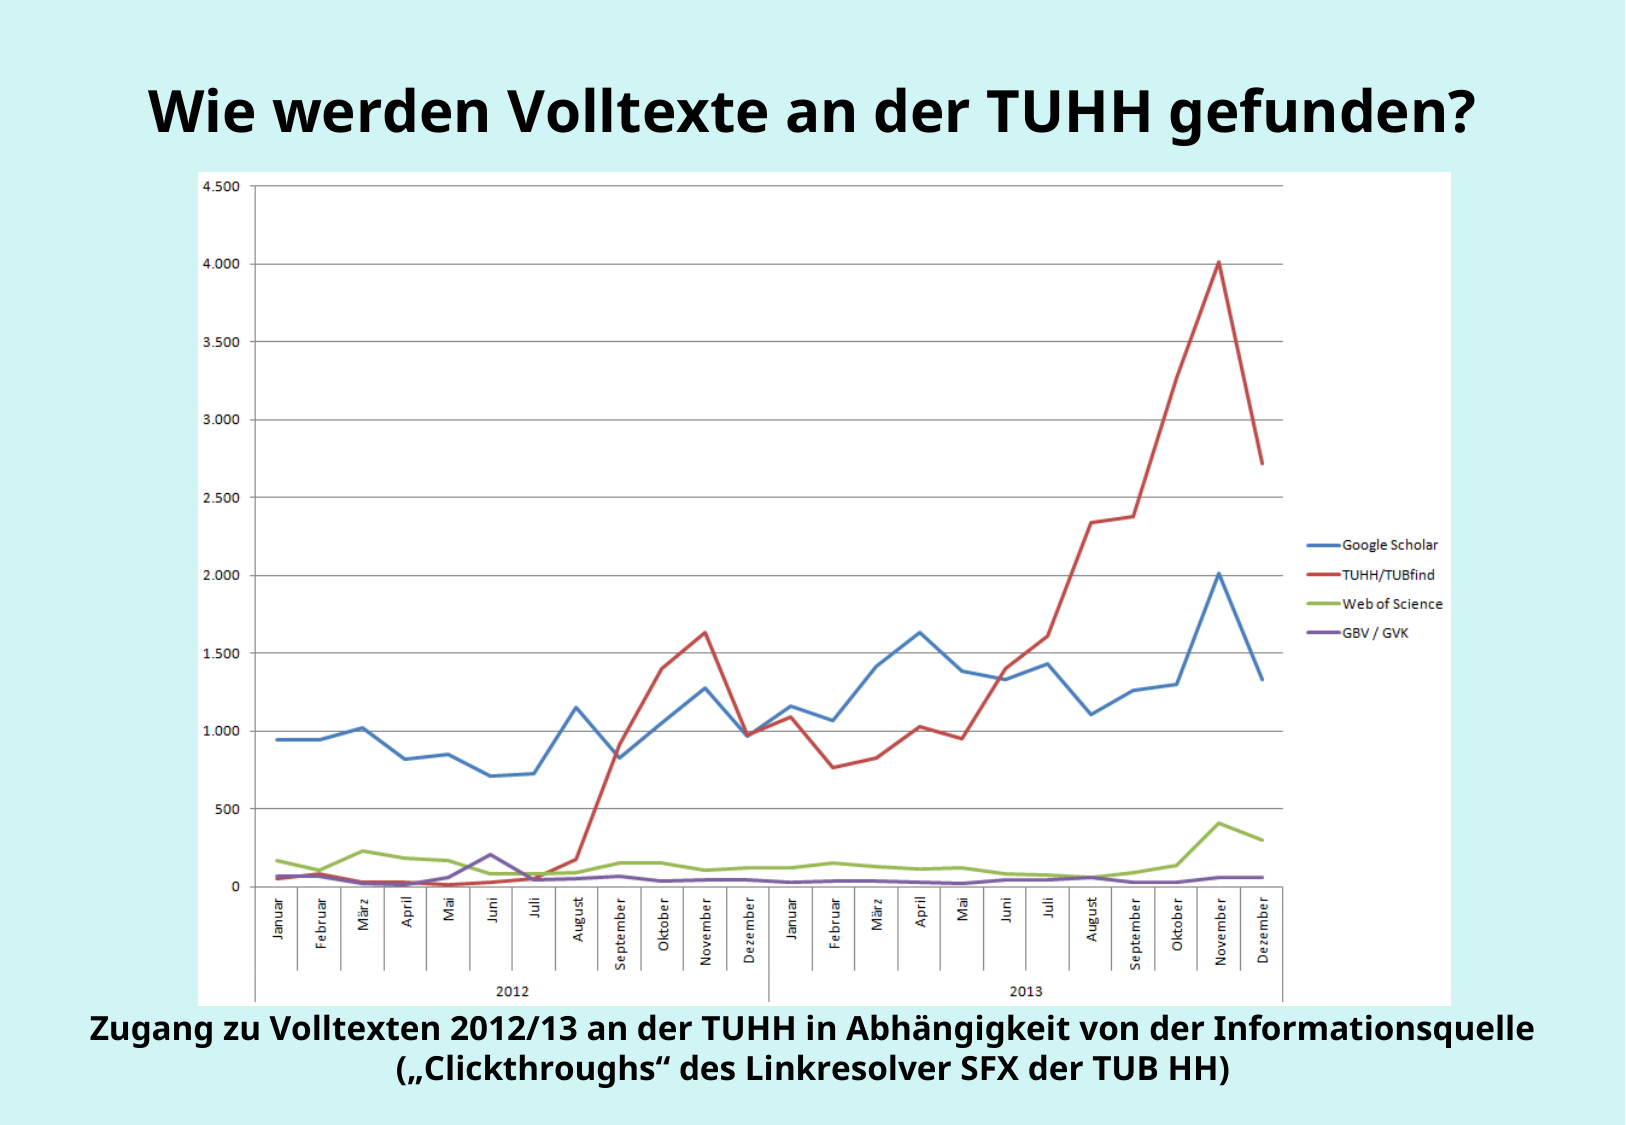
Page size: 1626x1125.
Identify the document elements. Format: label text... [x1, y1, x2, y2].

picture [198, 172, 1451, 1006]
text_box Zugang zu Volltexten 2012/13 an der TUHH in Abhängigkeit von der Informationsquelle („Clickthroughs“ des Linkresolver SFX der TUB HH) [32, 999, 1595, 1095]
title Wie werden Volltexte an der TUHH gefunden? [0, 66, 1625, 254]
